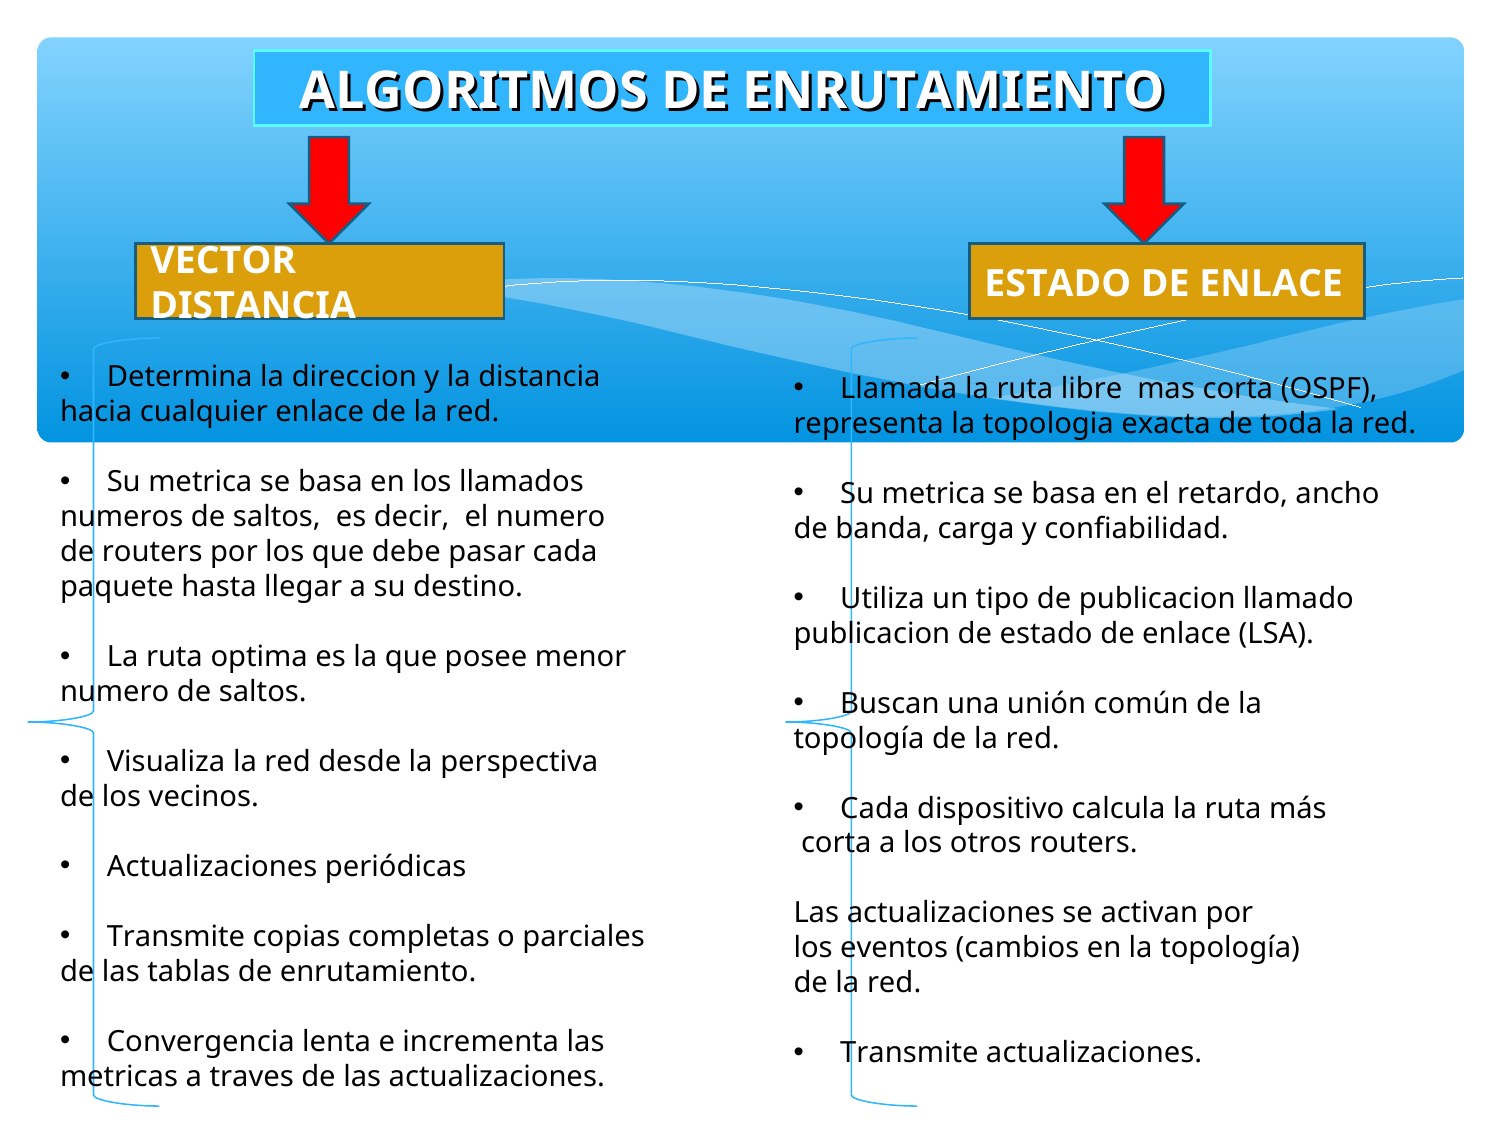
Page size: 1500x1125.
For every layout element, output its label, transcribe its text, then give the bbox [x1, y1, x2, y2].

text_box Llamada la ruta libre mas corta (OSPF), representa la topologia exacta de toda la red. Su metrica se basa en el retardo, ancho de banda, carga y confiabilidad. Utiliza un tipo de publicacion llamado publicacion de estado de enlace (LSA). Buscan una unión común de la topología de la red. Cada dispositivo calcula la ruta más corta a los otros routers. Las actualizaciones se activan por los eventos (cambios en la topología) de la red. Transmite actualizaciones. [778, 361, 1500, 1077]
text_box ESTADO DE ENLACE [969, 243, 1365, 319]
text_box VECTOR DISTANCIA [135, 243, 505, 319]
text_box Determina la direccion y la distancia hacia cualquier enlace de la red. Su metrica se basa en los llamados numeros de saltos, es decir, el numero de routers por los que debe pasar cada paquete hasta llegar a su destino. La ruta optima es la que posee menor numero de saltos. Visualiza la red desde la perspectiva de los vecinos. Actualizaciones periódicas Transmite copias completas o parciales de las tablas de enrutamiento. Convergencia lenta e incrementa las metricas a traves de las actualizaciones. [45, 349, 722, 1125]
text_box [289, 137, 369, 243]
text_box ALGORITMOS DE ENRUTAMIENTO [253, 50, 1211, 126]
text_box [1104, 137, 1184, 243]
